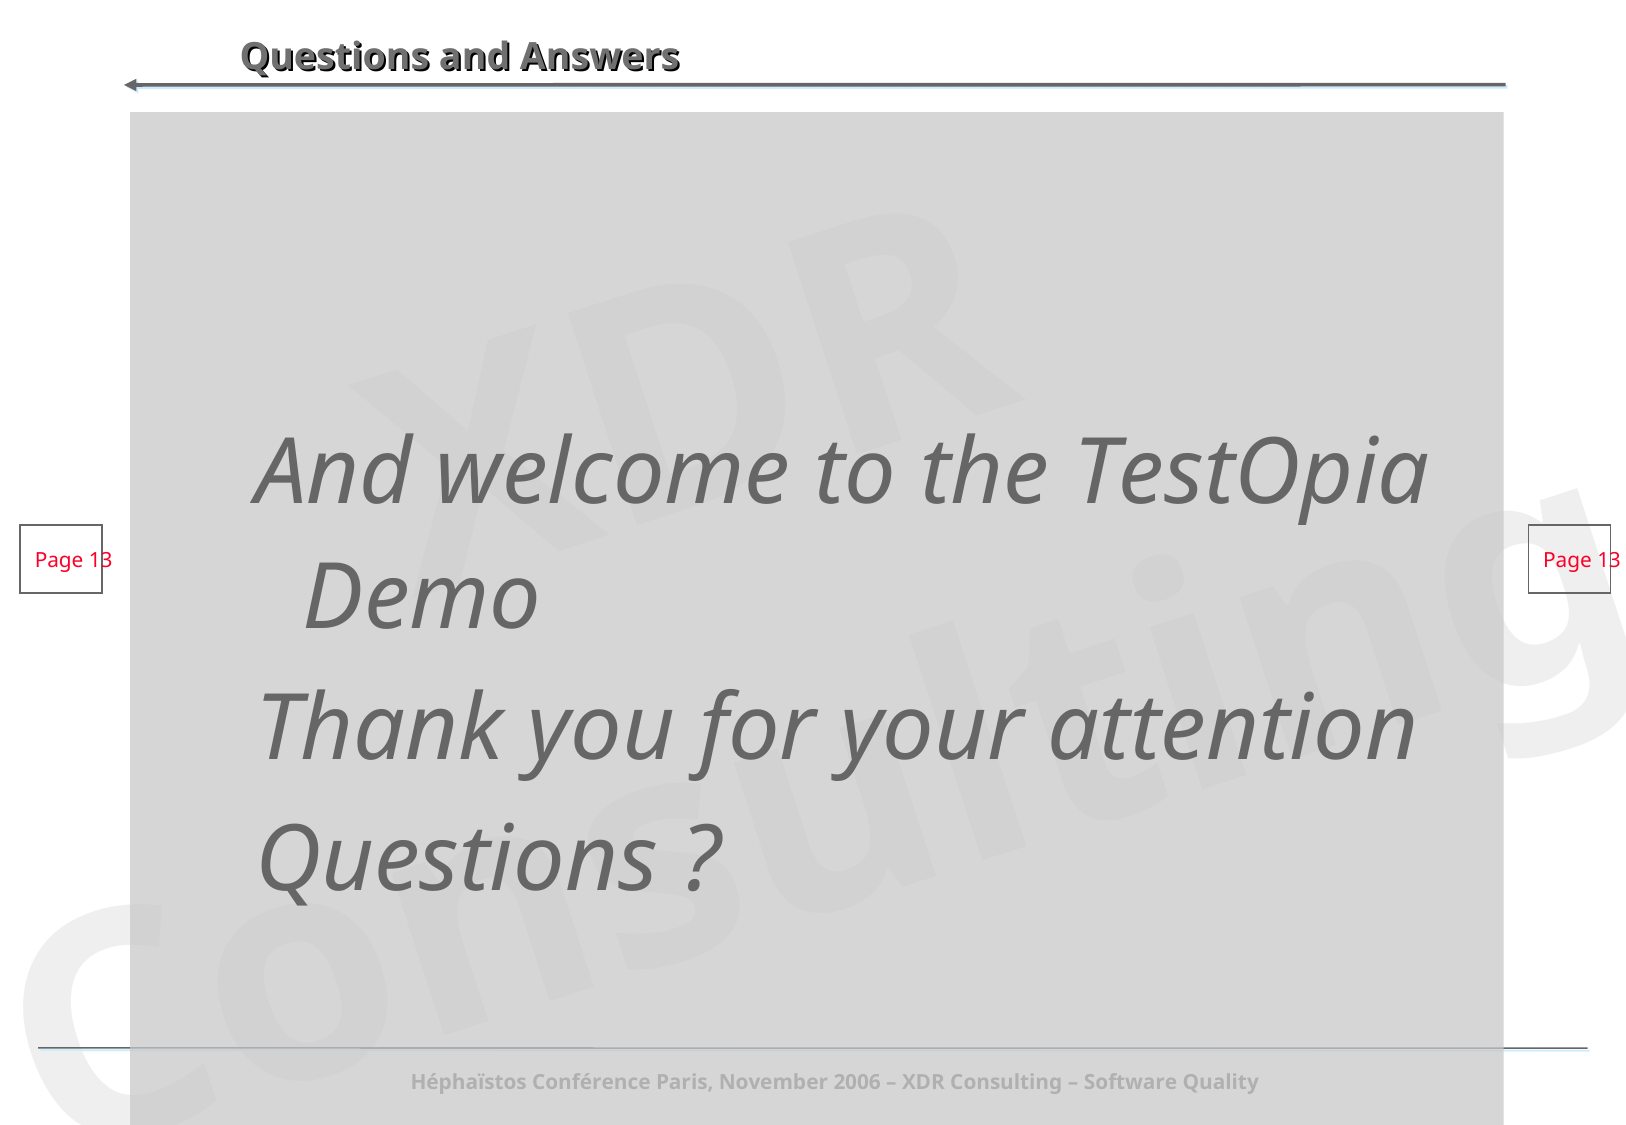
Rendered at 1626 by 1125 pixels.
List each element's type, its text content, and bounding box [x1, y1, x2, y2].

list And welcome to the TestOpia Demo Thank you for your attention Questions ? Contacts : Xavier Drozdzynski xavierd@xdr.biz www.xdr.biz(Q4 FY2006) [130, 112, 1504, 1125]
title Questions and Answers [165, 13, 1547, 89]
